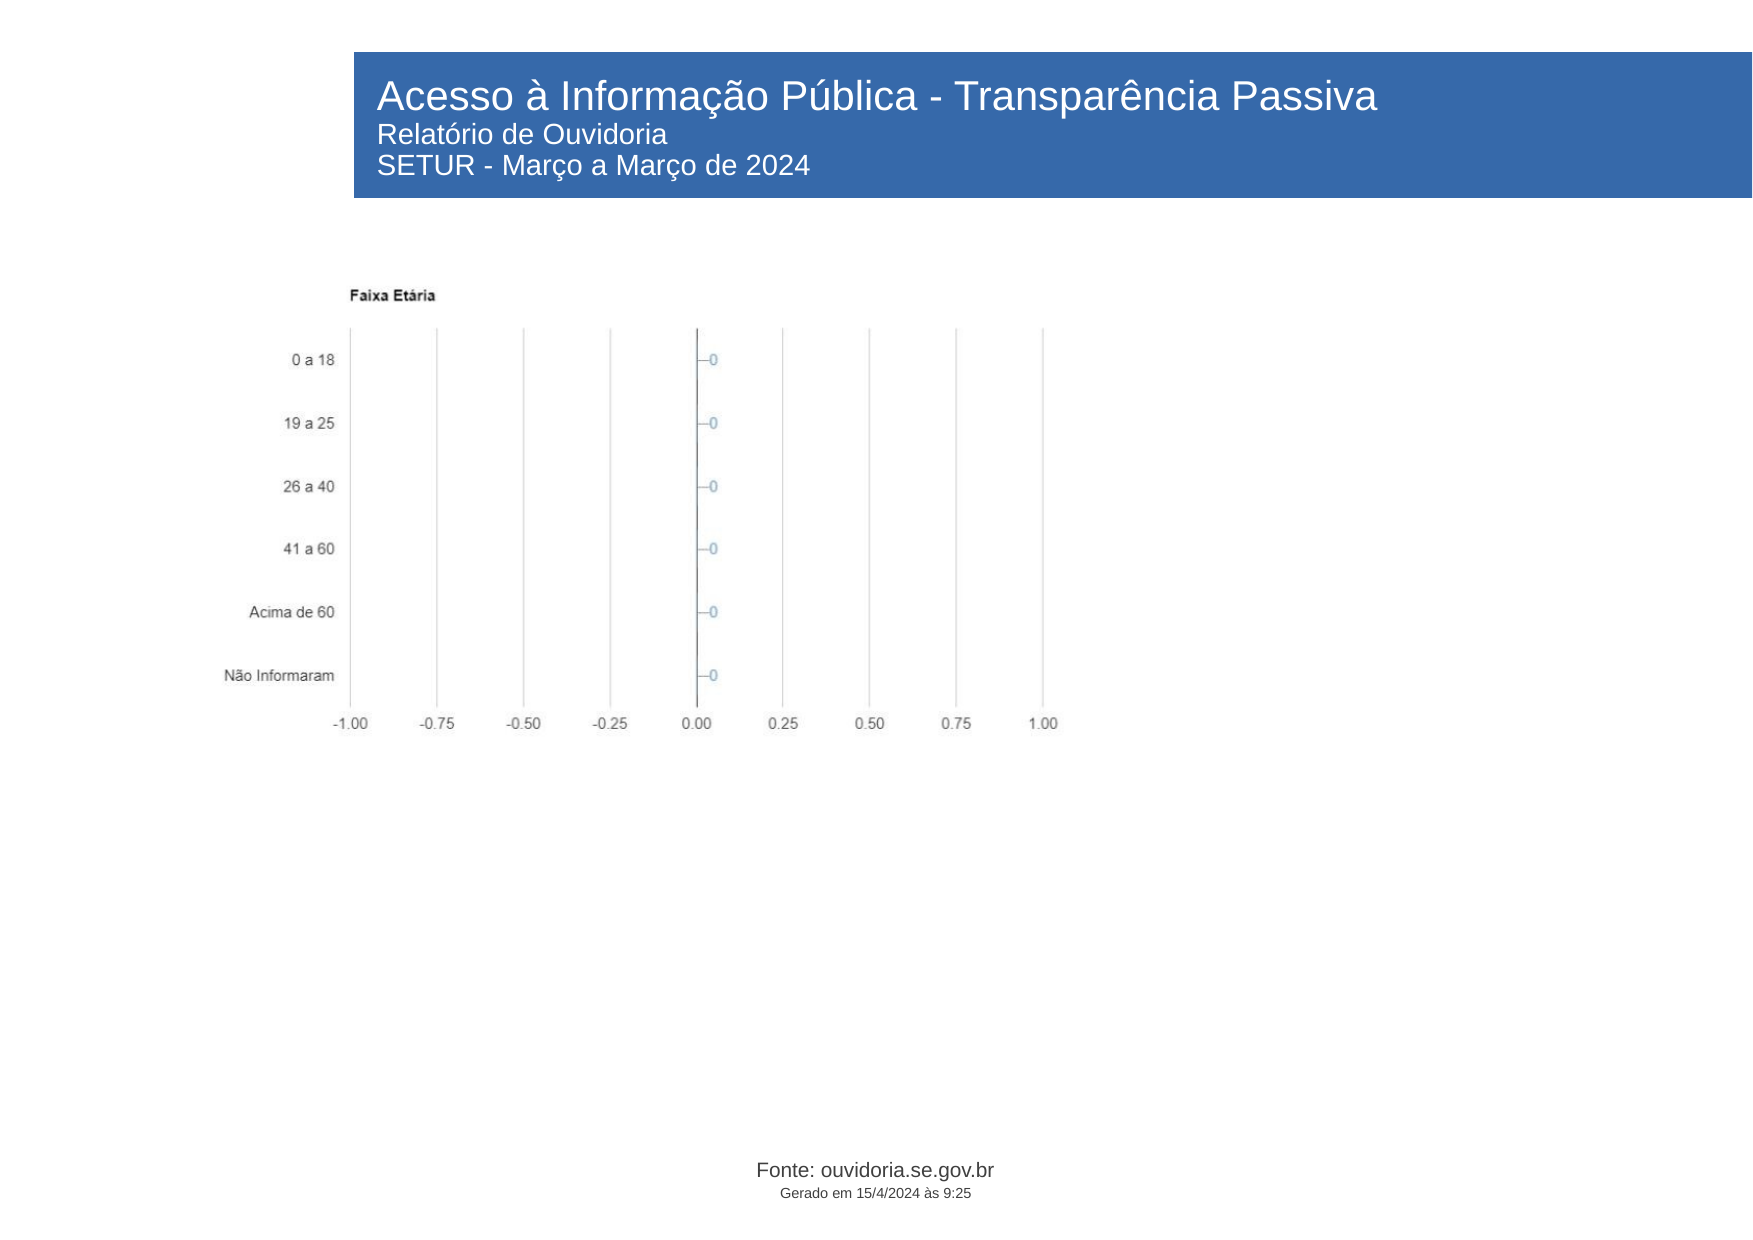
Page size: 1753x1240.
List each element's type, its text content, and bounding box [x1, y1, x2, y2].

text_box [155, 211, 1599, 1028]
text_box [354, 52, 1752, 198]
text_box Acesso à Informação Pública - Transparência Passiva Relatório de Ouvidoria SETUR - Março a Março de 2024 [376, 72, 1403, 186]
text_box Fonte: ouvidoria.se.gov.br [756, 1158, 1023, 1188]
text_box Gerado em 15/4/2024 às 9:25 [780, 1184, 999, 1208]
